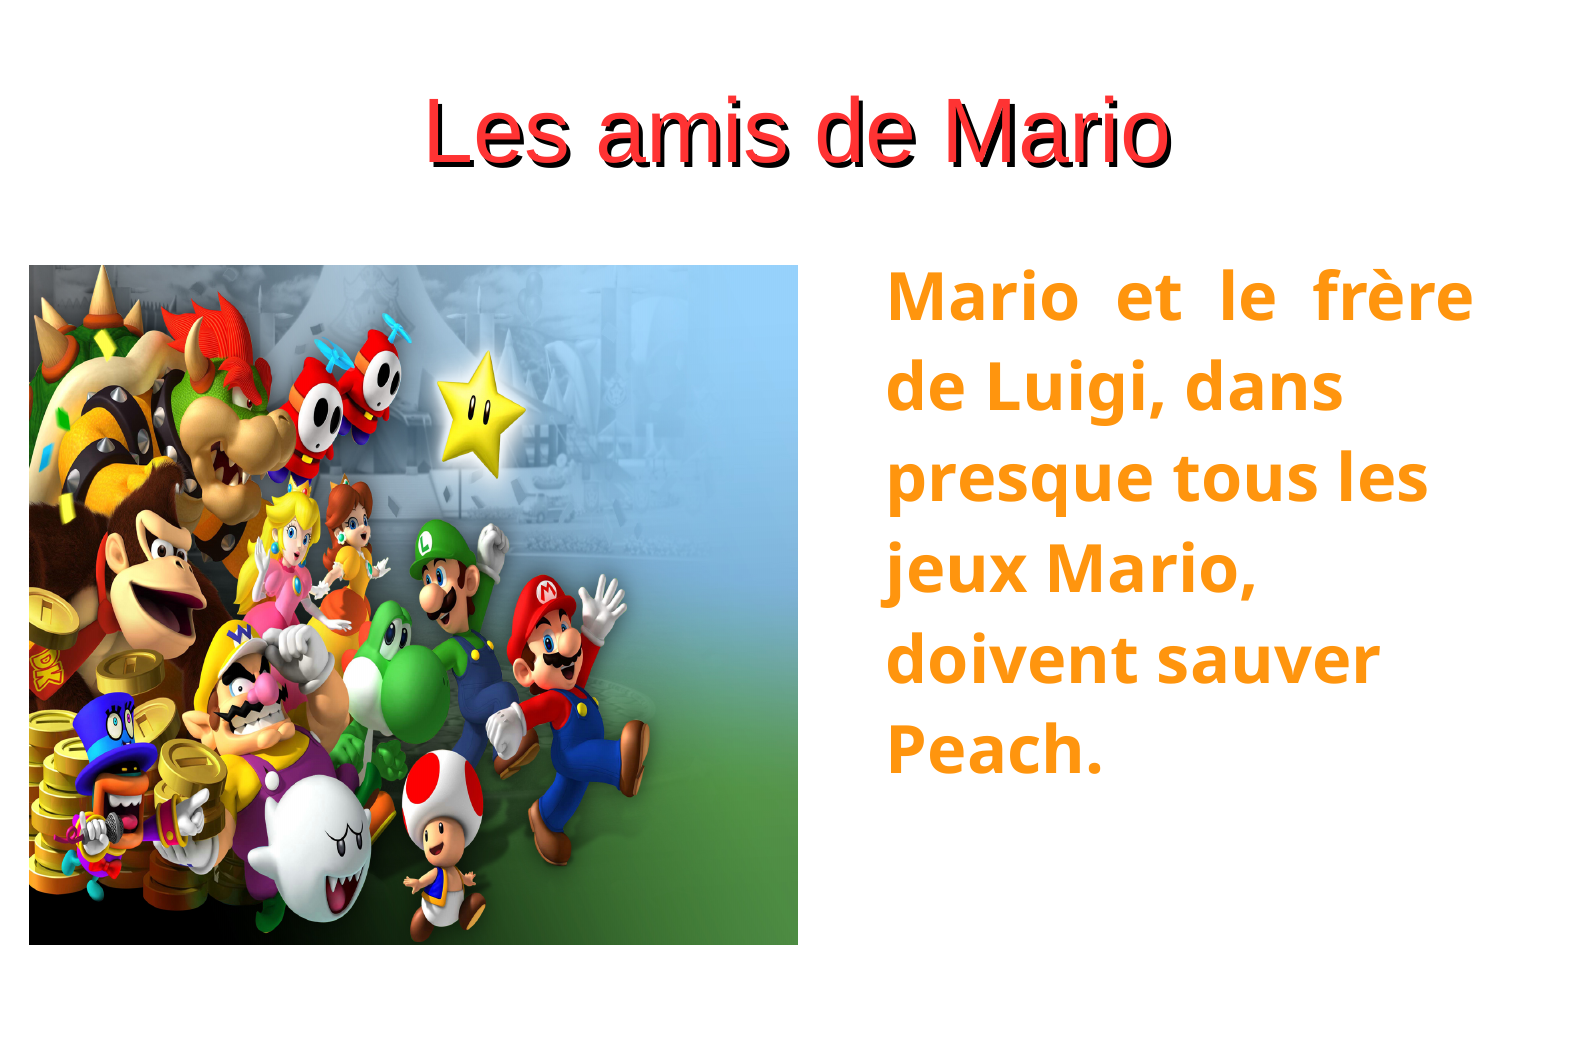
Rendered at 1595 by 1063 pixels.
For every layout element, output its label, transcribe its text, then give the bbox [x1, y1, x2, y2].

list Mario et le frère de Luigi, dans presque tous les jeux Mario, doivent sauver Peach. [814, 248, 1516, 936]
picture [29, 265, 798, 945]
title Les amis de Mario [79, 49, 1515, 213]
